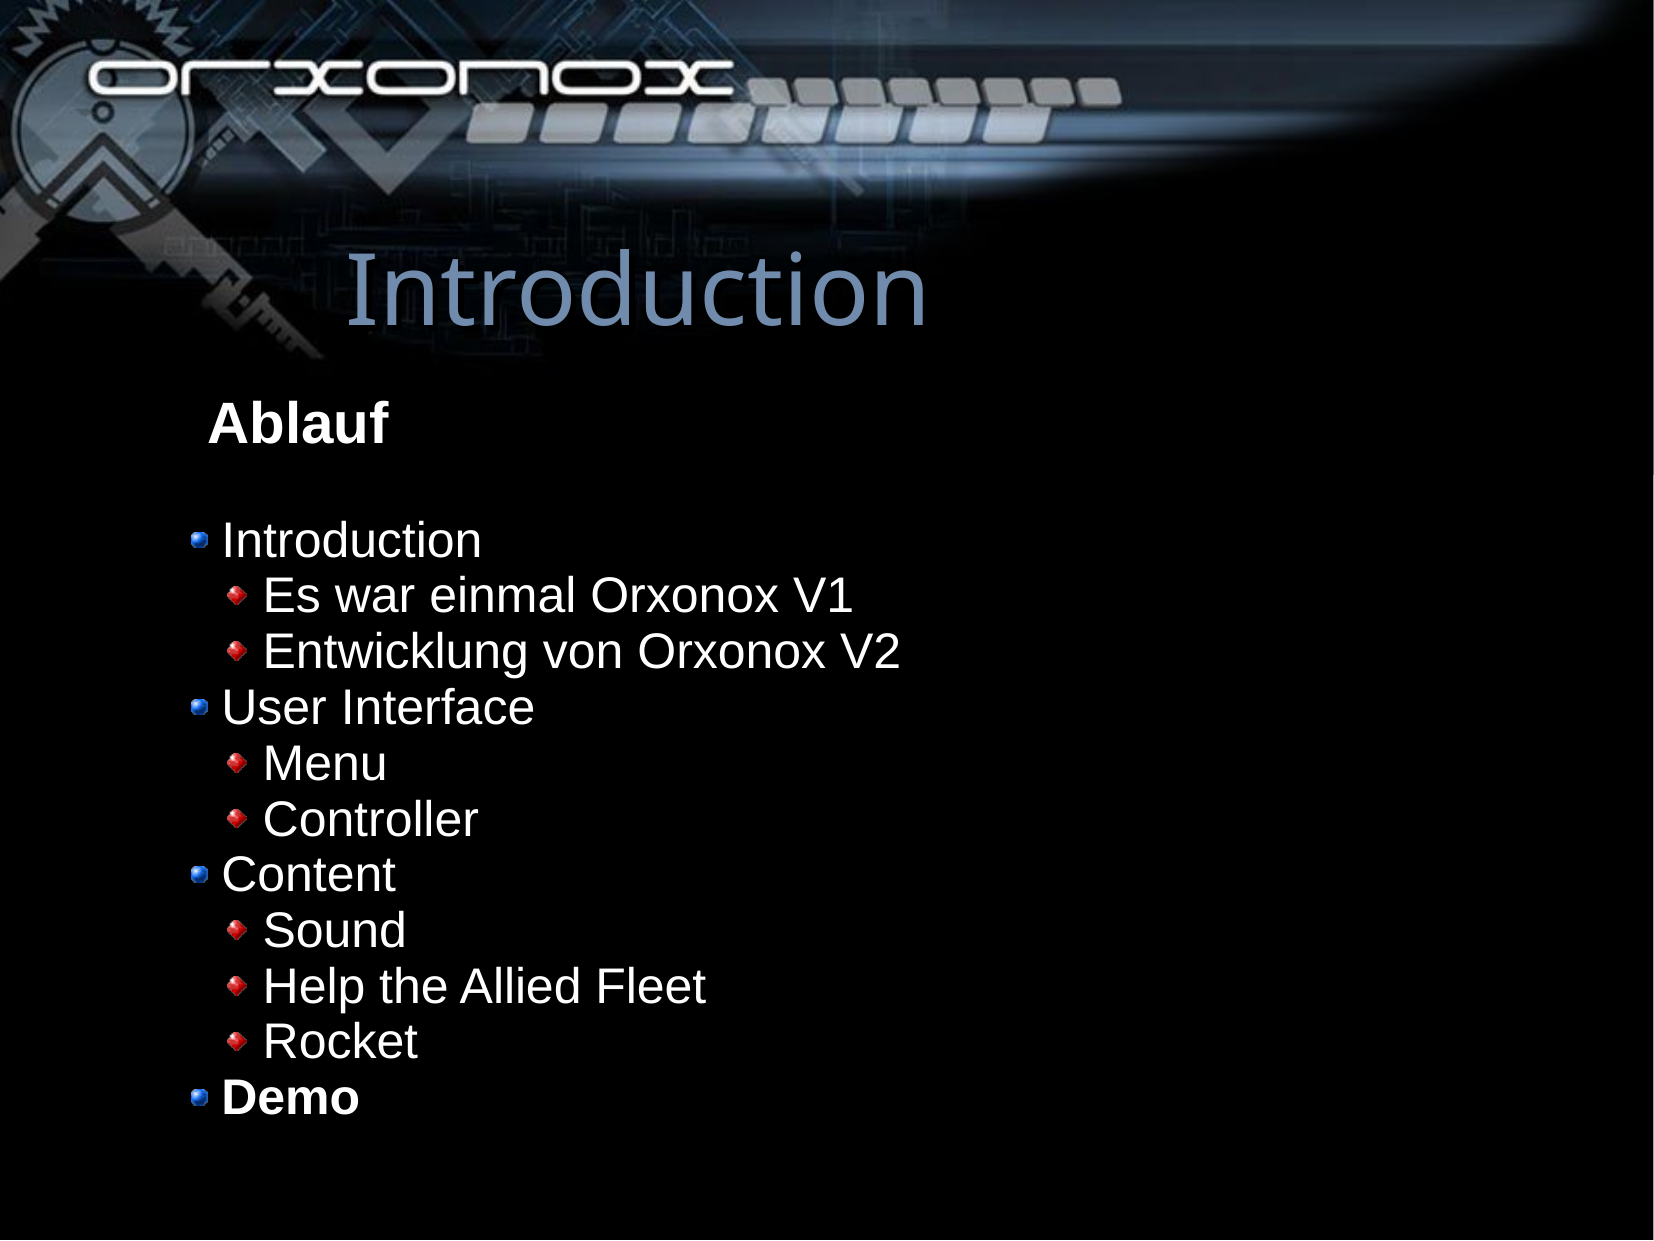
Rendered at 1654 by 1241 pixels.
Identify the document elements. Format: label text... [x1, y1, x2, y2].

picture [0, 0, 1654, 475]
text_box Introduction [330, 211, 1418, 343]
text_box Ablauf Introduction Es war einmal Orxonox V1 Entwicklung von Orxonox V2 User Interface Menu Controller Content Sound Help the Allied Fleet Rocket Demo [177, 383, 1300, 1175]
